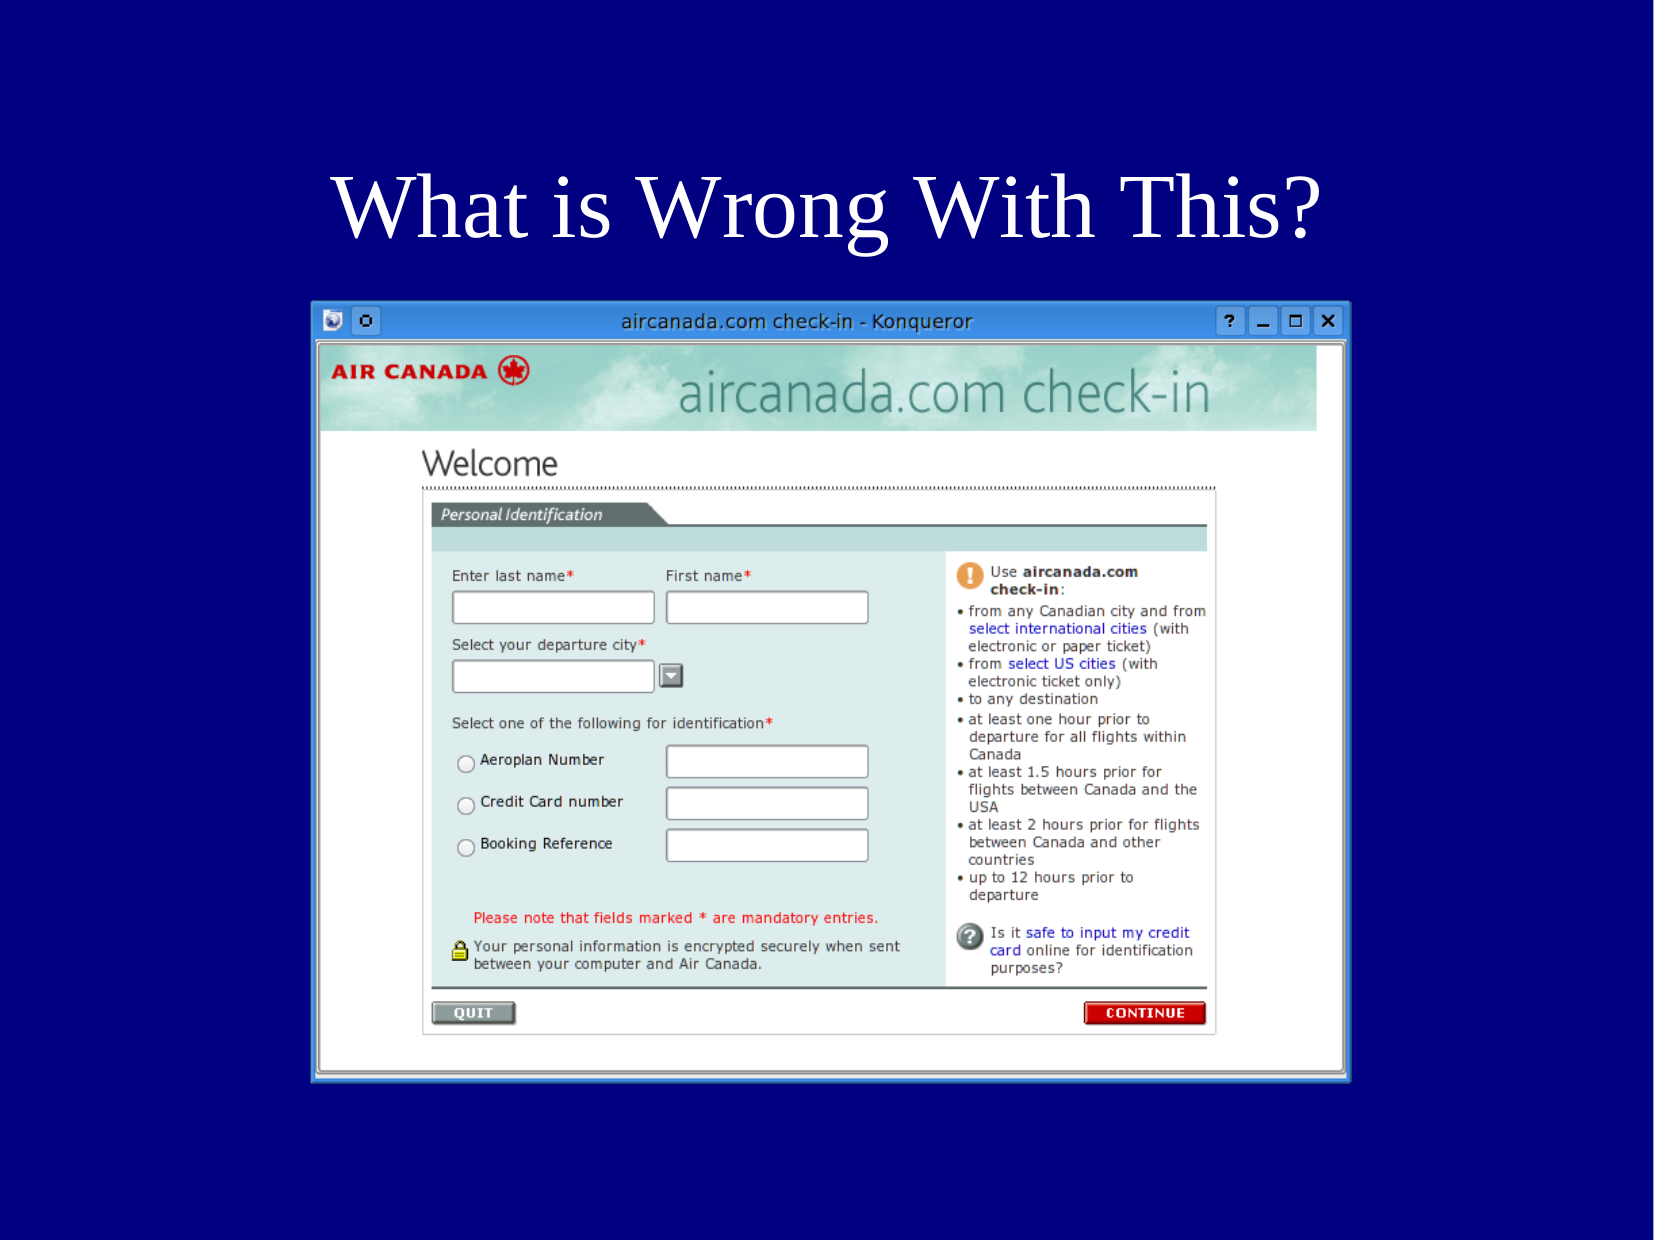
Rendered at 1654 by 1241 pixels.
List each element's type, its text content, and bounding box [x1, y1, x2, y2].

picture [310, 300, 1352, 1084]
title What is Wrong With This? [121, 102, 1534, 311]
